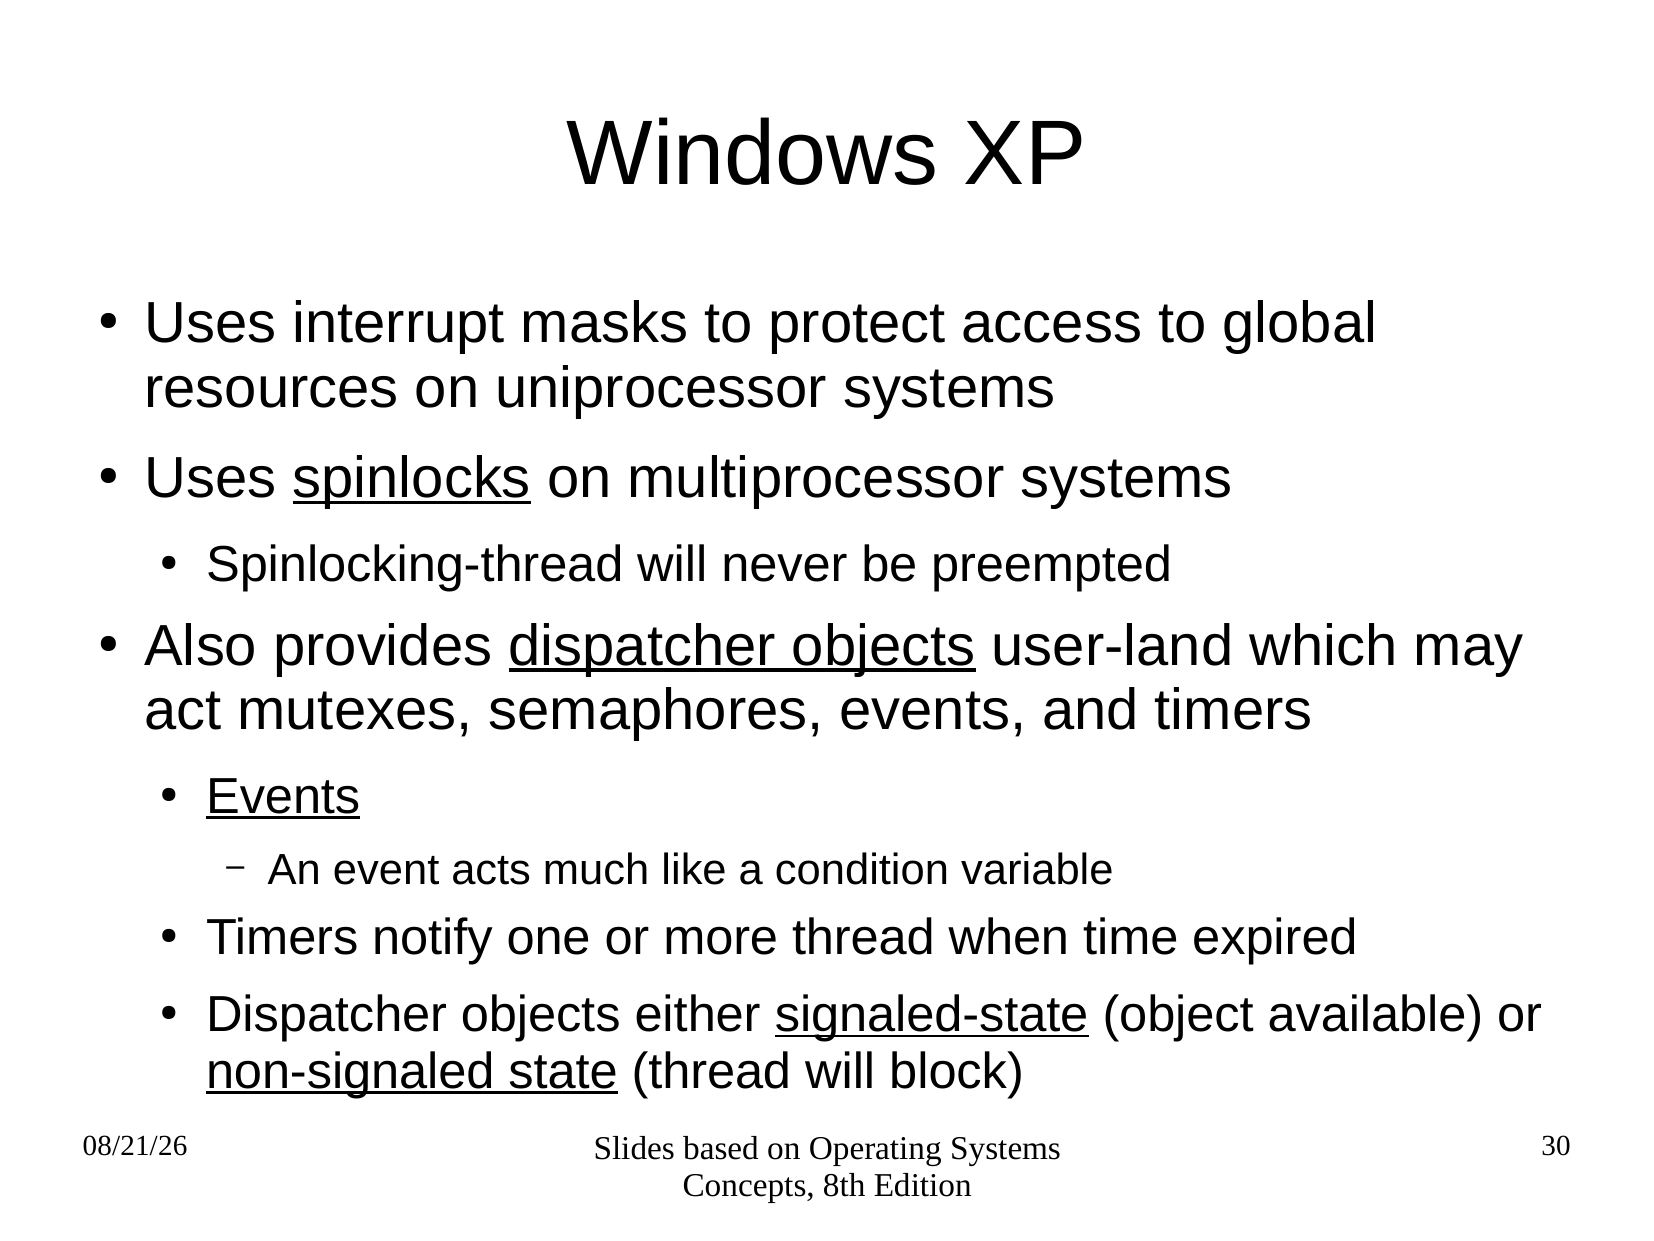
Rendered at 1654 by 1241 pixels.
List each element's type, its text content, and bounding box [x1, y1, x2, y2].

title Windows XP [82, 49, 1571, 257]
list Uses interrupt masks to protect access to global resources on uniprocessor systems Uses spinlocks on multiprocessor systems Spinlocking-thread will never be preempted Also provides dispatcher objects user-land which may act mutexes, semaphores, events, and timers Events An event acts much like a condition variable Timers notify one or more thread when time expired Dispatcher objects either signaled-state (object available) or non-signaled state (thread will block) [82, 290, 1571, 1109]
